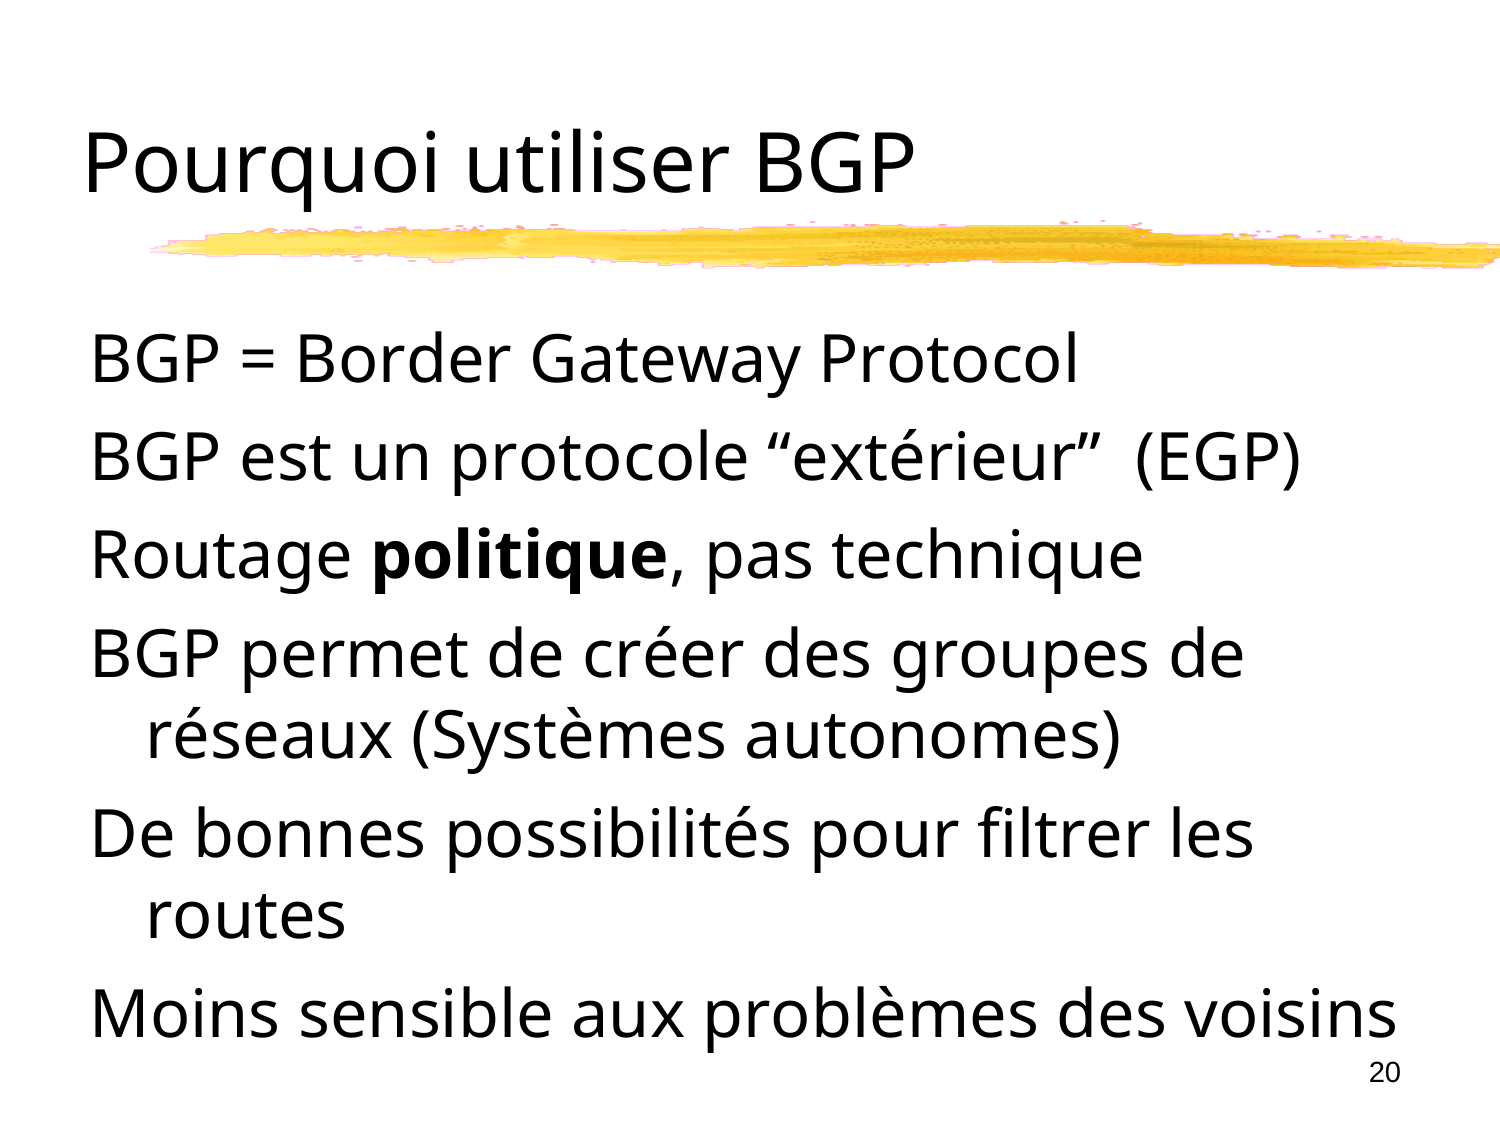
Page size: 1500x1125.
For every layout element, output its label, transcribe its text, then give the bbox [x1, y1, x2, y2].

picture [150, 215, 1500, 279]
title Pourquoi utiliser BGP [66, 37, 1342, 225]
list BGP = Border Gateway Protocol BGP est un protocole “extérieur” (EGP)‏ Routage politique, pas technique BGP permet de créer des groupes de réseaux (Systèmes autonomes)‏ De bonnes possibilités pour filtrer les routes Moins sensible aux problèmes des voisins [74, 309, 1417, 1125]
